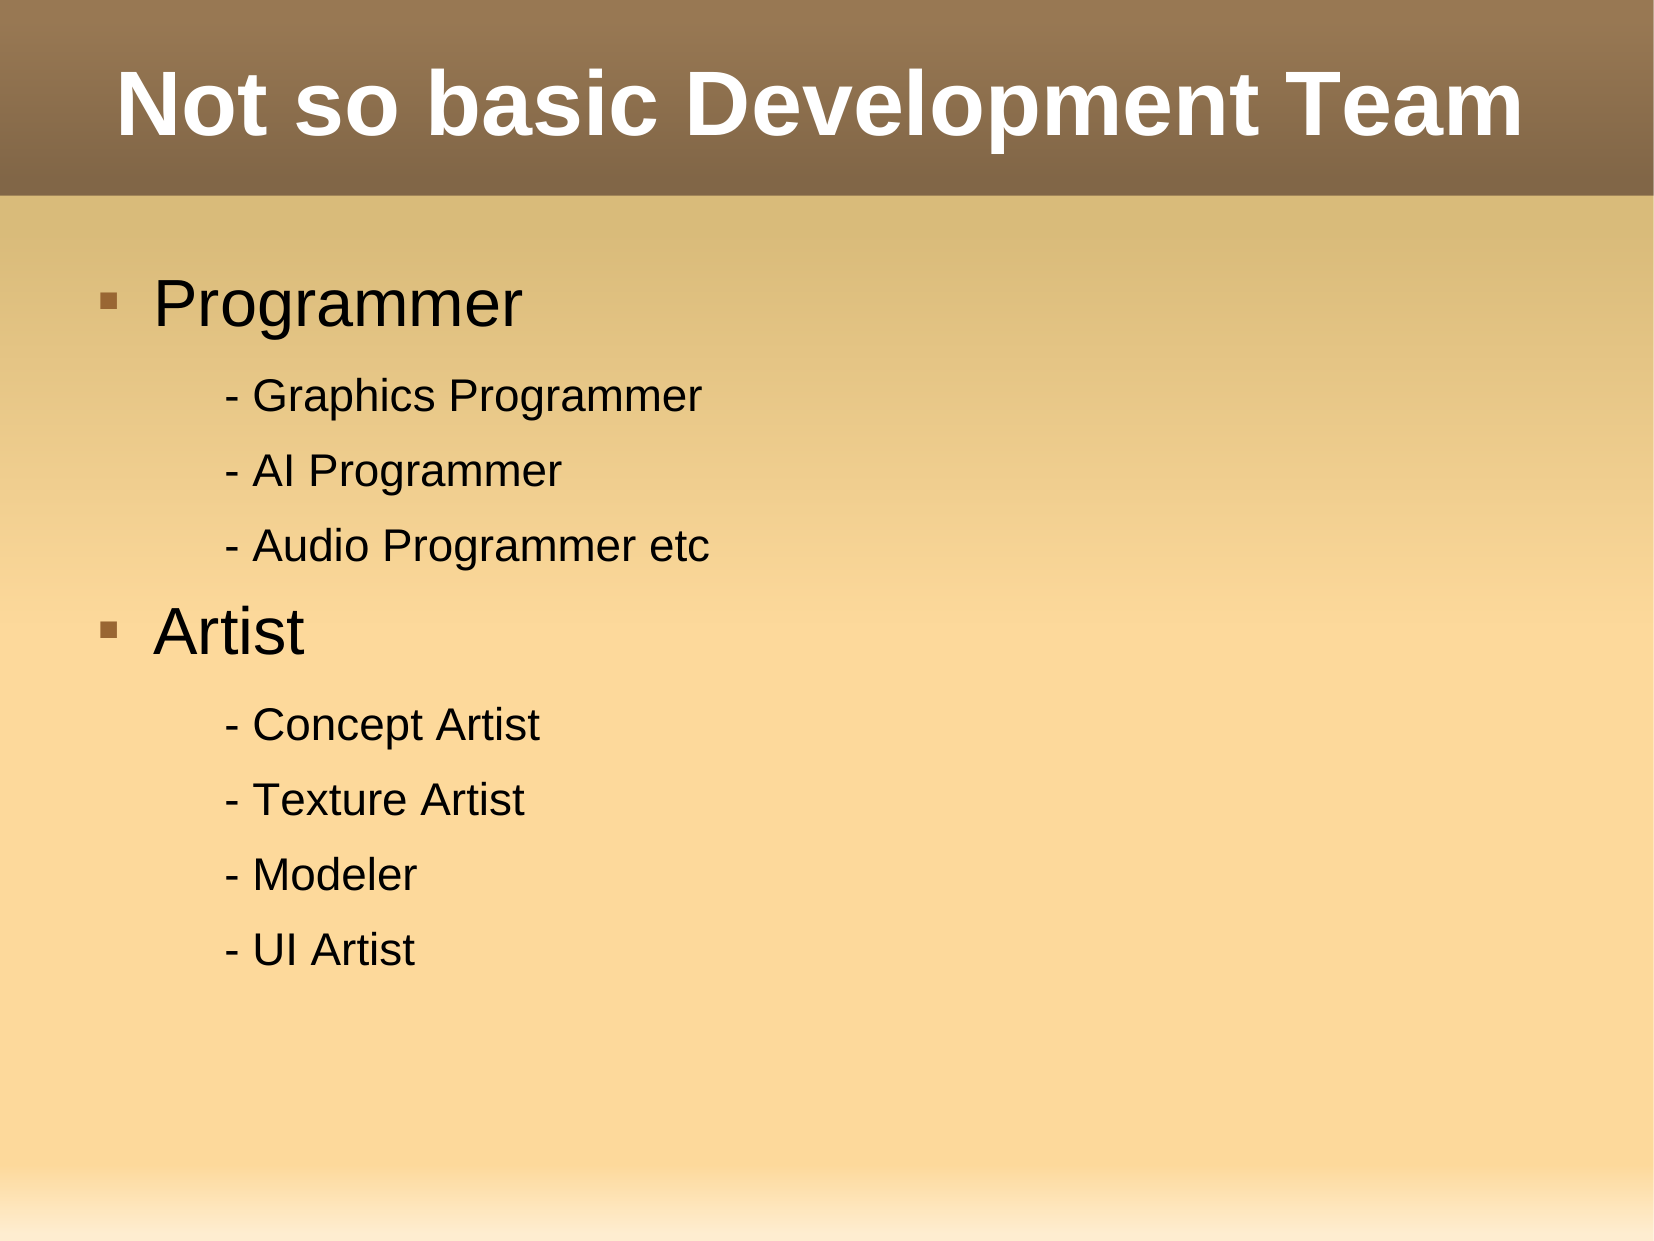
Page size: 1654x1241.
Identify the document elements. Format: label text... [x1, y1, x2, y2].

picture [0, 0, 1654, 1241]
list Programmer - Graphics Programmer - AI Programmer - Audio Programmer etc Artist - Concept Artist - Texture Artist - Modeler - UI Artist [82, 265, 1571, 1241]
title Not so basic Development Team [76, 0, 1565, 208]
